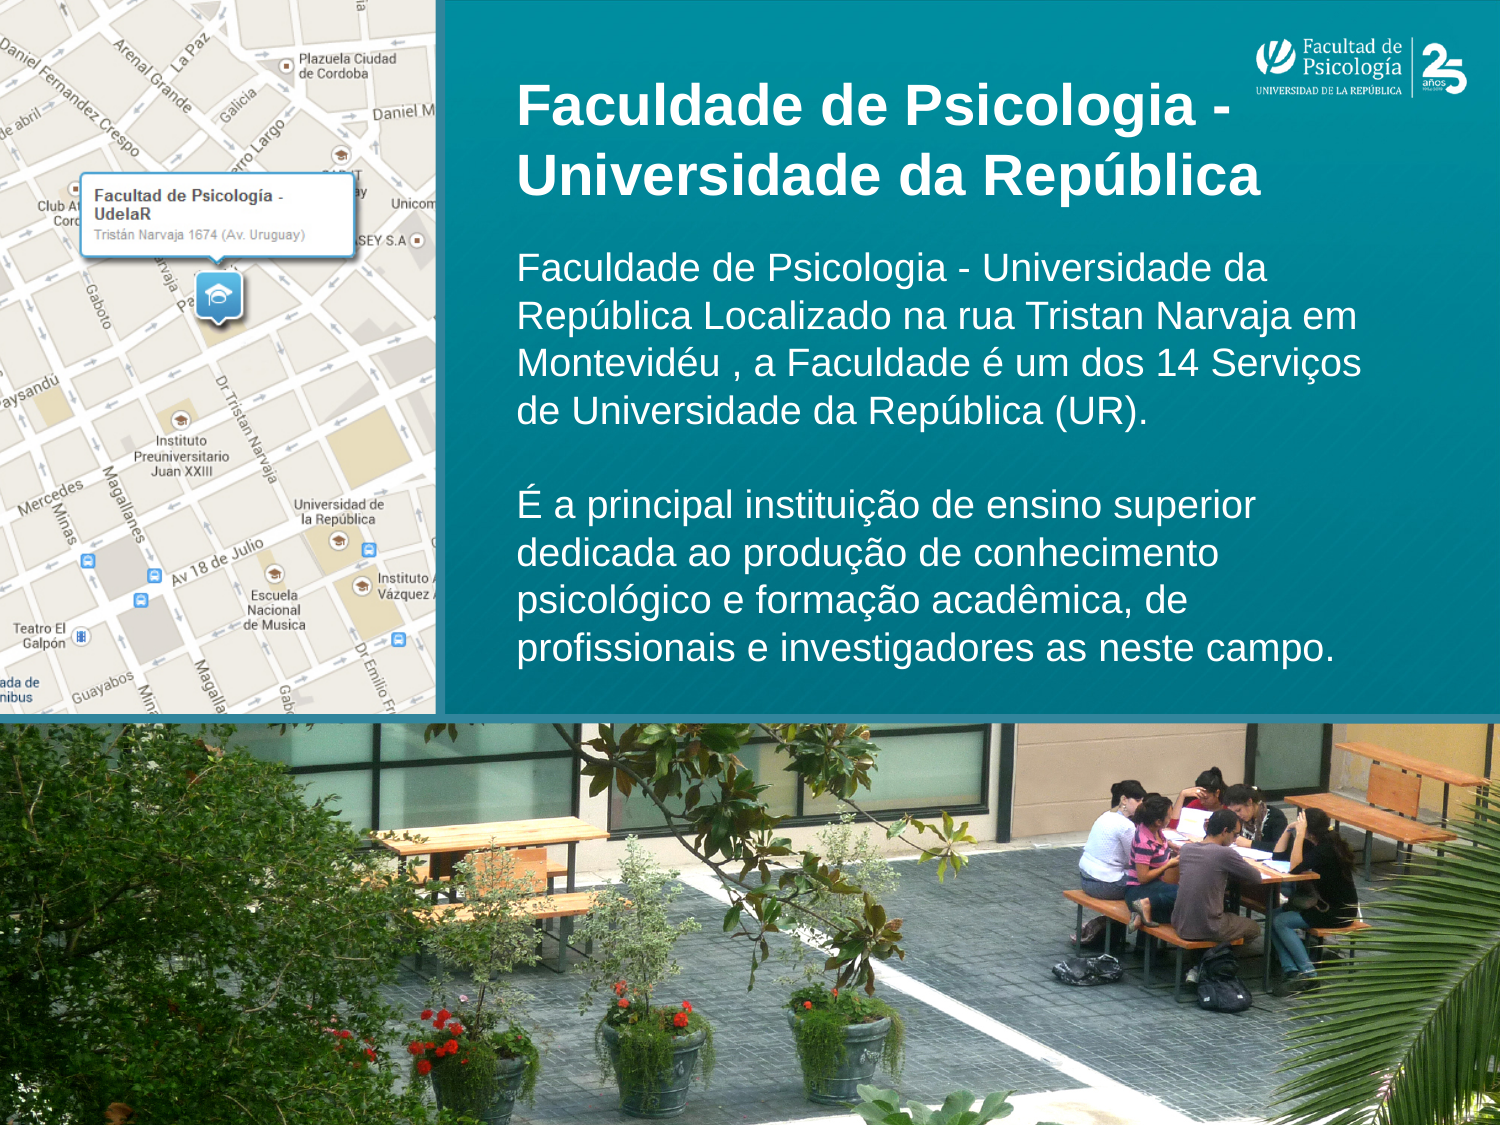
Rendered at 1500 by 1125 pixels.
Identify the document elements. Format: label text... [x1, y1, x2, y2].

picture [446, 0, 1500, 714]
title Faculdade de Psicologia - Universidade da República [501, 59, 1367, 217]
text_box Faculdade de Psicologia - Universidade da República Localizado na rua Tristan Narvaja em Montevidéu , a Faculdade é um dos 14 Serviços de Universidade da República (UR). É a principal instituição de ensino superior dedicada ao produção de conhecimento psicológico e formação acadêmica, de profissionais e investigadores as neste campo. [501, 234, 1424, 678]
picture [0, 0, 435, 714]
picture [0, 724, 1500, 1125]
